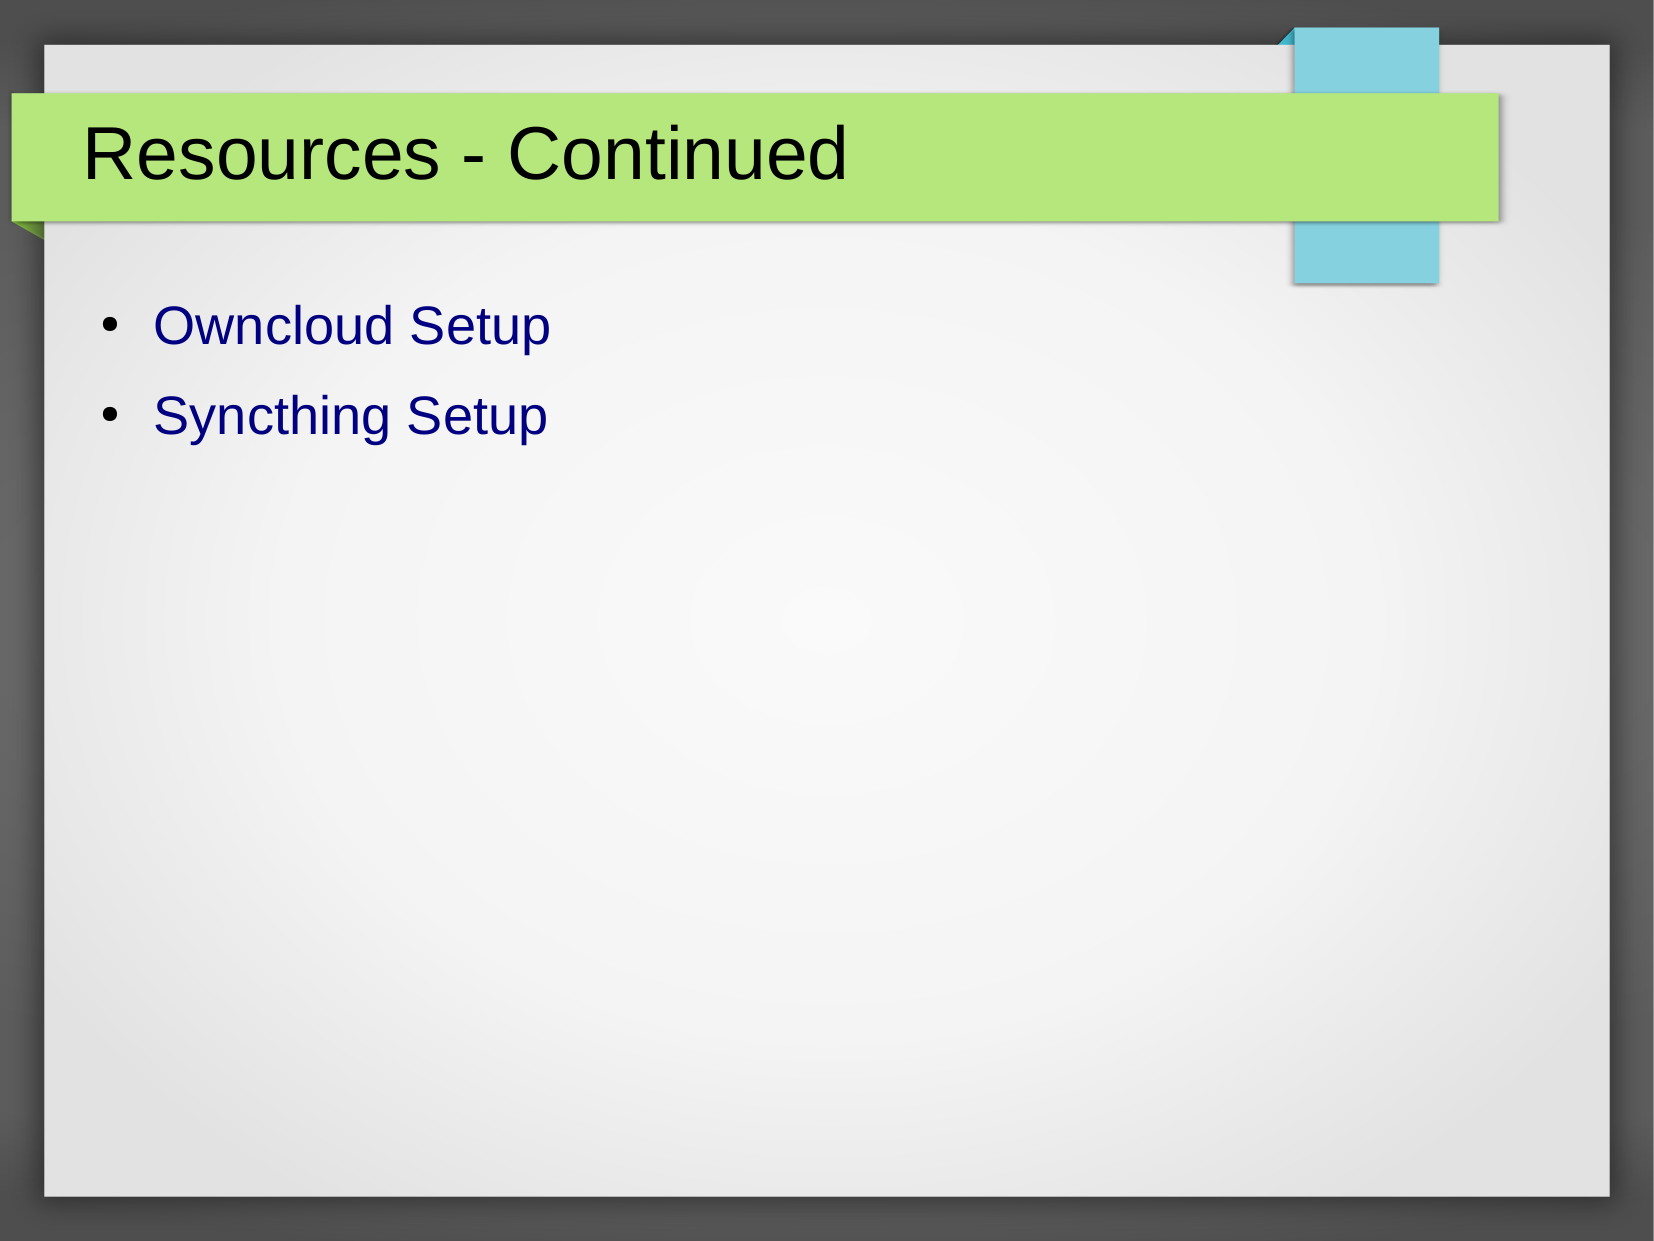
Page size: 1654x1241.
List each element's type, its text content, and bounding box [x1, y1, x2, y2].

title Resources - Continued [82, 94, 1264, 213]
picture [0, 0, 1654, 1241]
list Owncloud Setup Syncthing Setup [82, 295, 1571, 1015]
